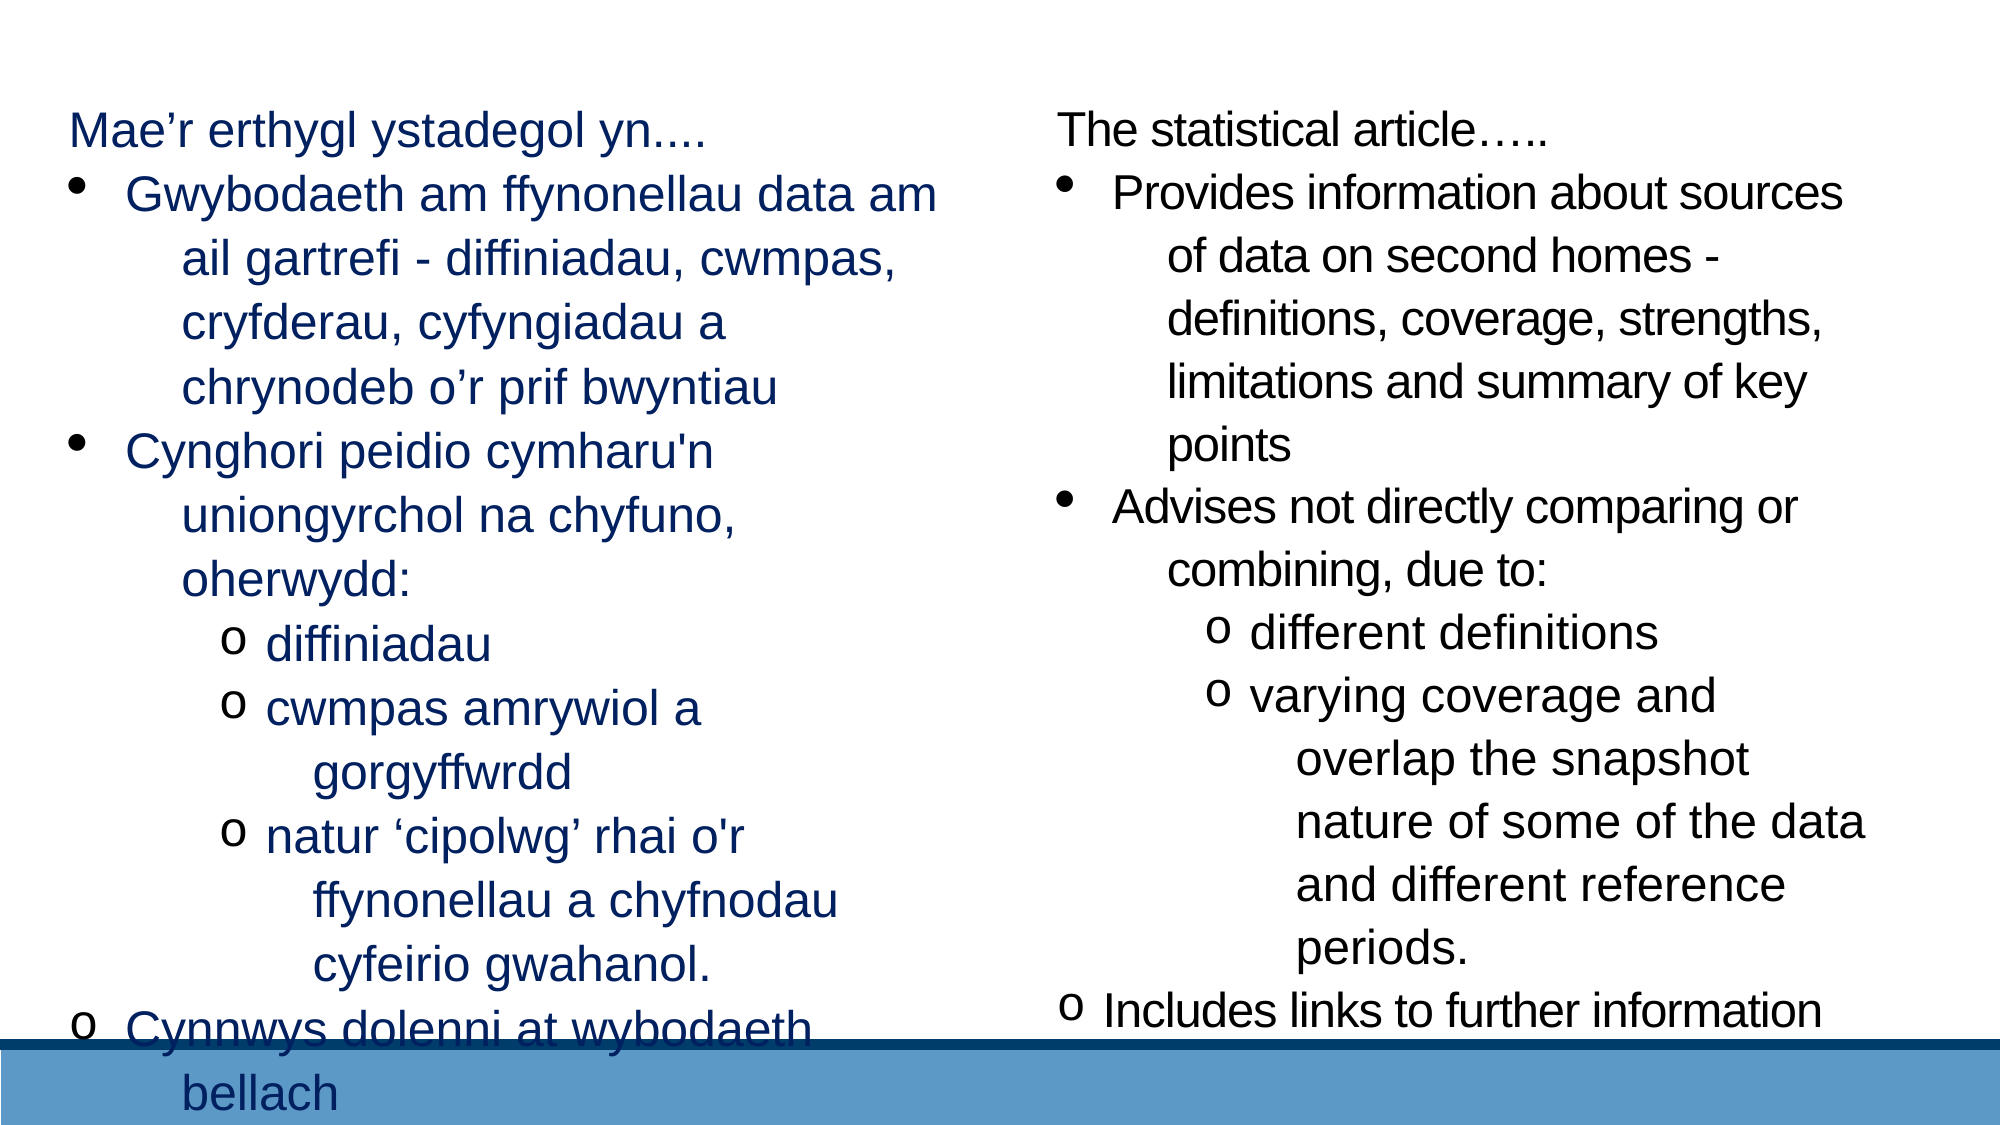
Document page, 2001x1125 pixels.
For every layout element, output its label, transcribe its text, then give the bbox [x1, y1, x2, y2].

text_box The statistical article….. Provides information about sources of data on second homes - definitions, coverage, strengths, limitations and summary of key points Advises not directly comparing or combining, due to: different definitions varying coverage and overlap the snapshot nature of some of the data and different reference periods. Includes links to further information [1041, 85, 1891, 1045]
text_box Mae’r erthygl ystadegol yn.... Gwybodaeth am ffynonellau data am ail gartrefi - diffiniadau, cwmpas, cryfderau, cyfyngiadau a chrynodeb o’r prif bwyntiau Cynghori peidio cymharu'n uniongyrchol na chyfuno, oherwydd: diffiniadau cwmpas amrywiol a gorgyffwrdd natur ‘cipolwg’ rhai o'r ffynonellau a chyfnodau cyfeirio gwahanol. Cynnwys dolenni at wybodaeth bellach [53, 85, 959, 939]
